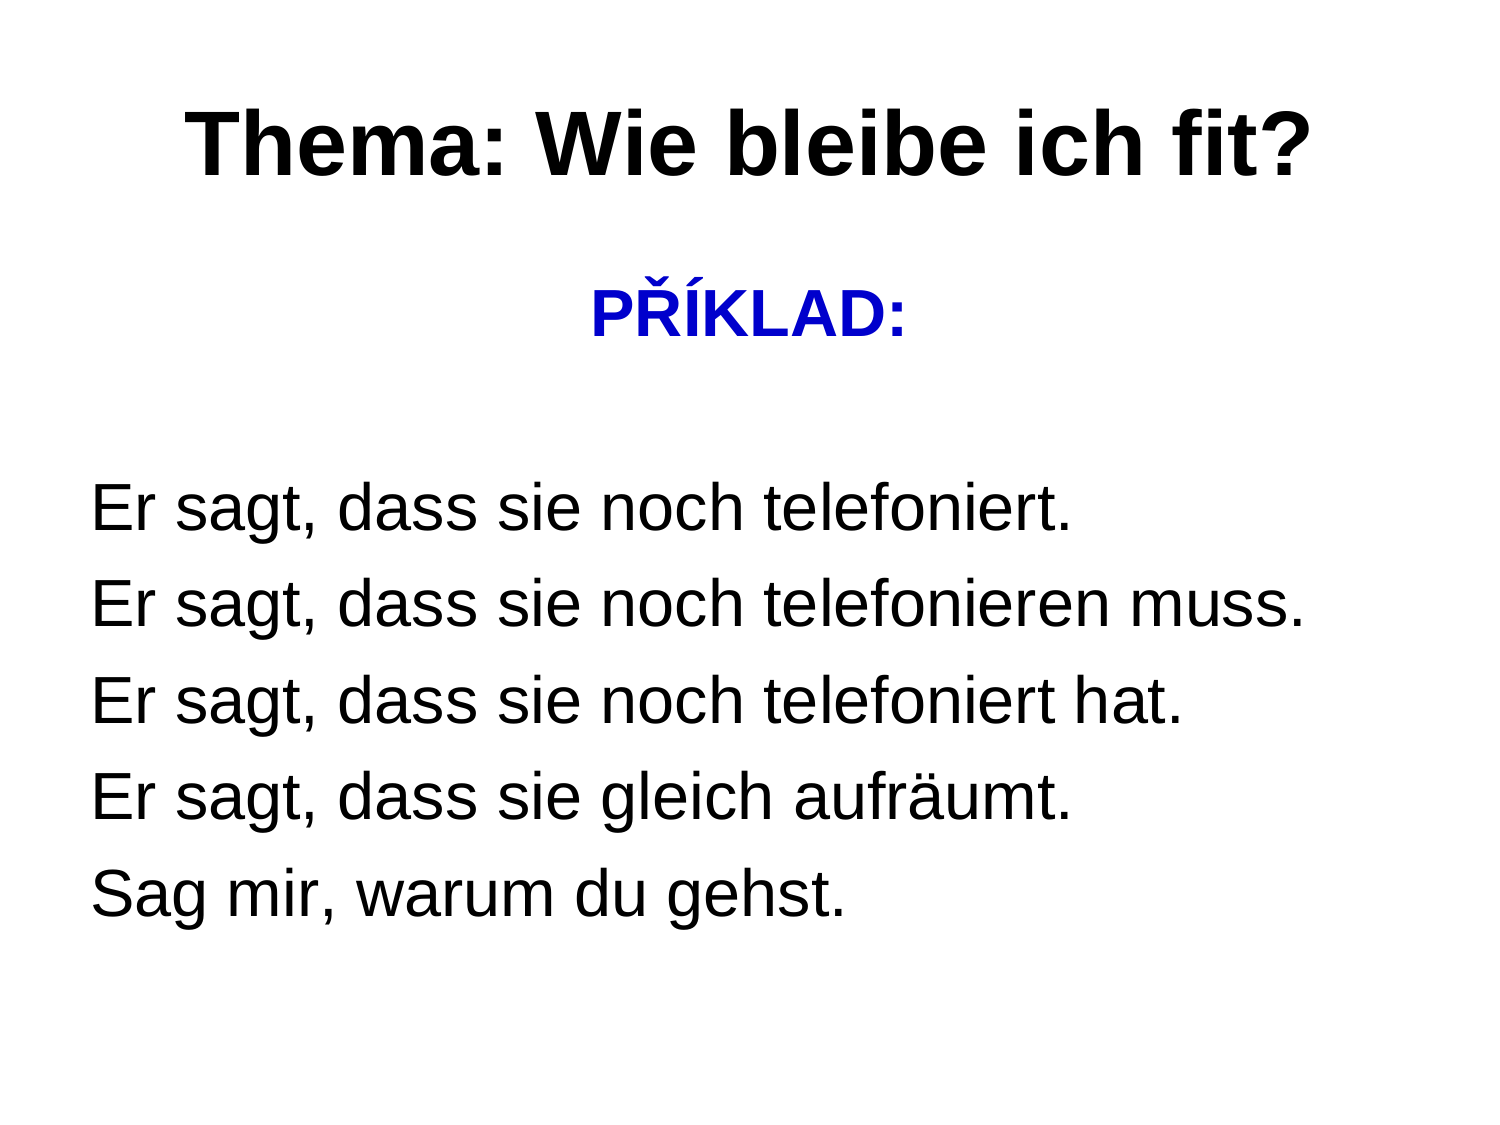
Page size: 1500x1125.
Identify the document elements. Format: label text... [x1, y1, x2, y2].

title Thema: Wie bleibe ich fit? [75, 45, 1426, 233]
list PŘÍKLAD: Er sagt, dass sie noch telefoniert. Er sagt, dass sie noch telefonieren muss. Er sagt, dass sie noch telefoniert hat. Er sagt, dass sie gleich aufräumt. Sag mir, warum du gehst. [75, 262, 1426, 1006]
